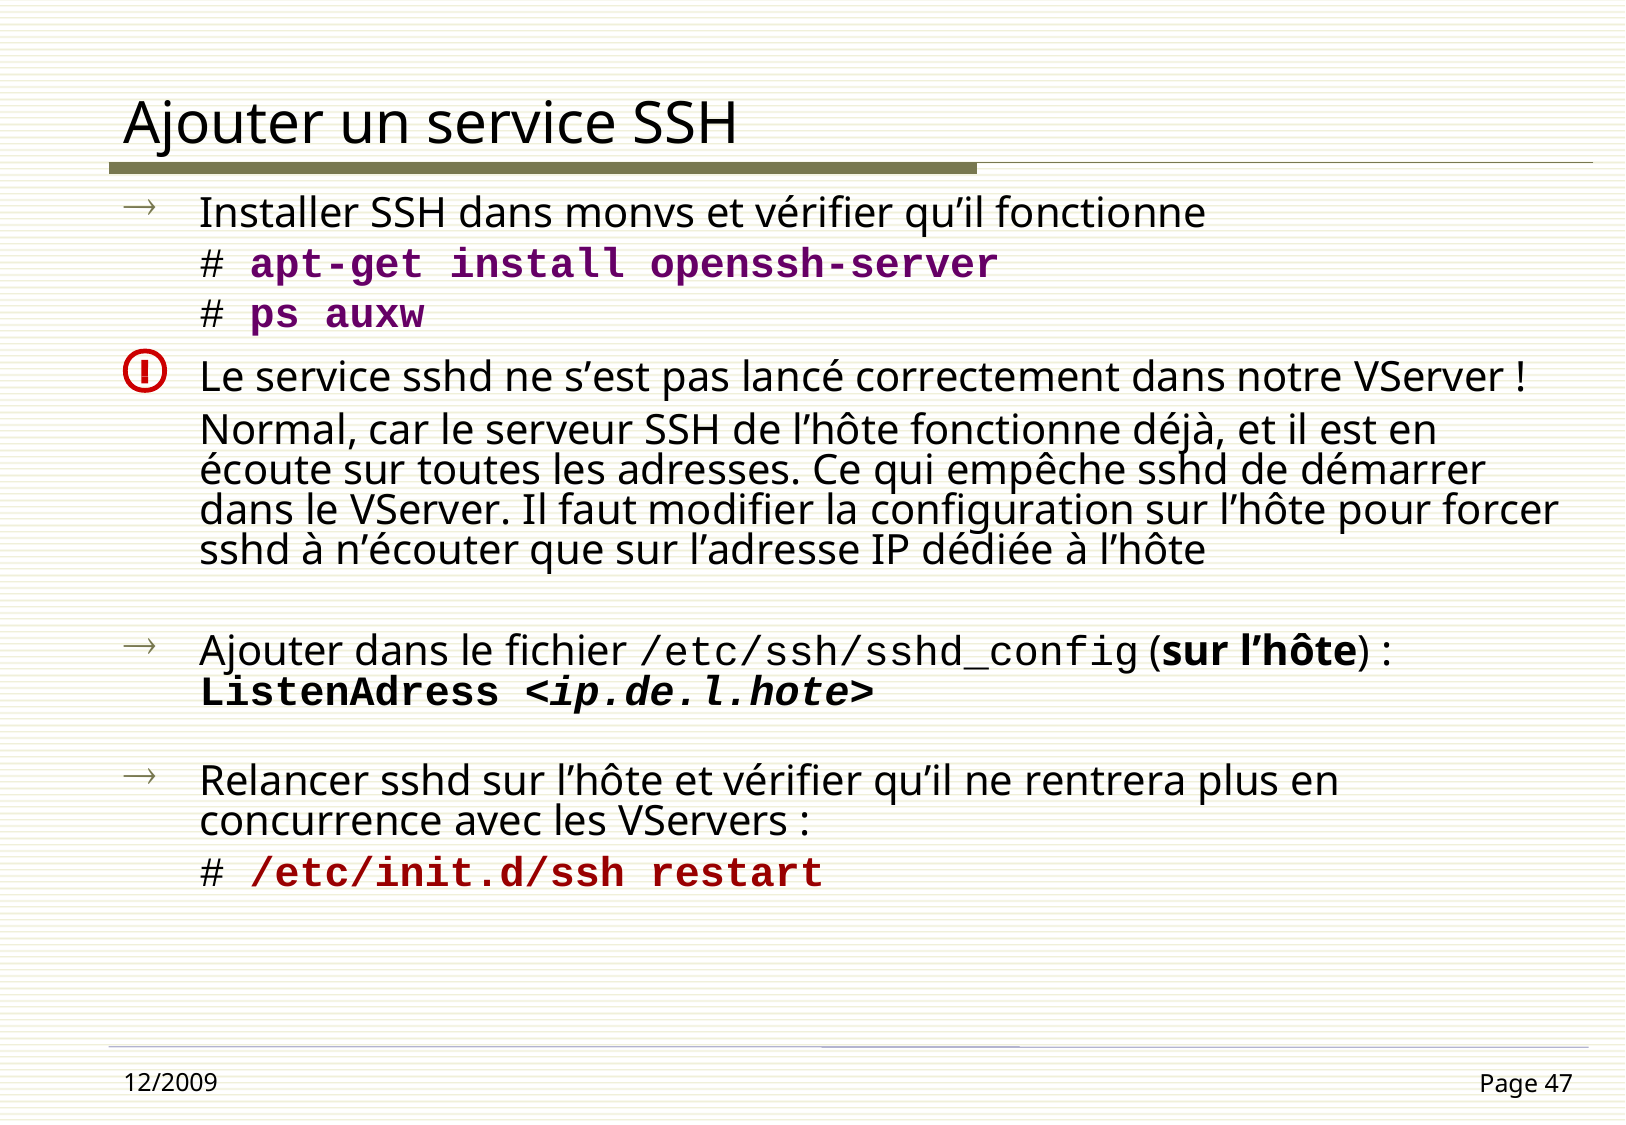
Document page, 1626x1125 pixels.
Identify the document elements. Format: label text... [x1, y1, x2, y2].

list Installer SSH dans monvs et vérifier qu’il fonctionne # apt-get install openssh-server # ps auxw  Le service sshd ne s’est pas lancé correctement dans notre VServer ! Normal, car le serveur SSH de l’hôte fonctionne déjà, et il est en écoute sur toutes les adresses. Ce qui empêche sshd de démarrer dans le VServer. Il faut modifier la configuration sur l’hôte pour forcer sshd à n’écouter que sur l’adresse IP dédiée à l’hôte Ajouter dans le fichier /etc/ssh/sshd_config (sur l’hôte) : ListenAdress <ip.de.l.hote> Relancer sshd sur l’hôte et vérifier qu’il ne rentrera plus en concurrence avec les VServers : # /etc/init.d/ssh restart [108, 187, 1595, 1035]
picture [0, 0, 1626, 1125]
title Ajouter un service SSH [108, 12, 1596, 163]
